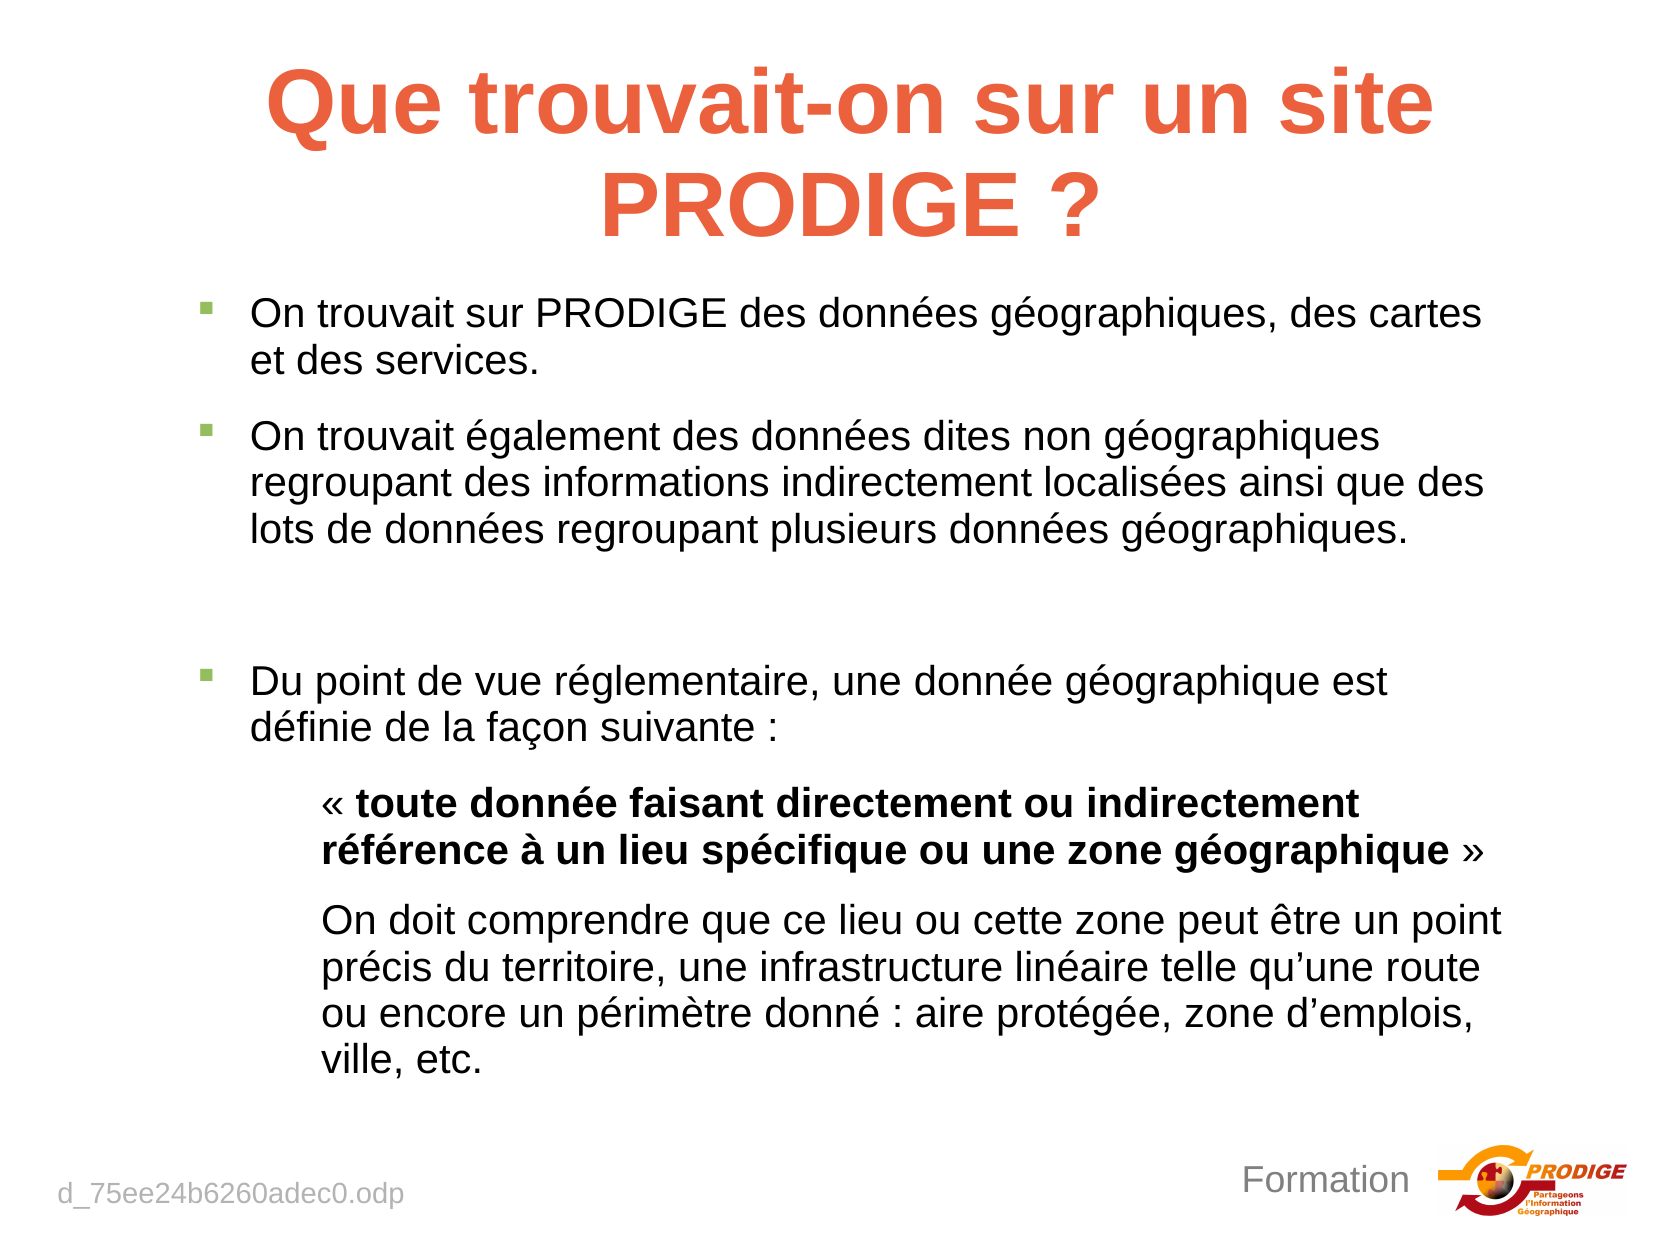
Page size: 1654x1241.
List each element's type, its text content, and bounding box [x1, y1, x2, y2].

title Que trouvait-on sur un site PRODIGE ? [107, 50, 1596, 256]
picture [1438, 1145, 1627, 1216]
list On trouvait sur PRODIGE des données géographiques, des cartes et des services. On trouvait également des données dites non géographiques regroupant des informations indirectement localisées ainsi que des lots de données regroupant plusieurs données géographiques. Du point de vue réglementaire, une donnée géographique est définie de la façon suivante : « toute donnée faisant directement ou indirectement référence à un lieu spécifique ou une zone géographique » On doit comprendre que ce lieu ou cette zone peut être un point précis du territoire, une infrastructure linéaire telle qu’une route ou encore un périmètre donné : aire protégée, zone d’emplois, ville, etc. [179, 290, 1509, 1155]
